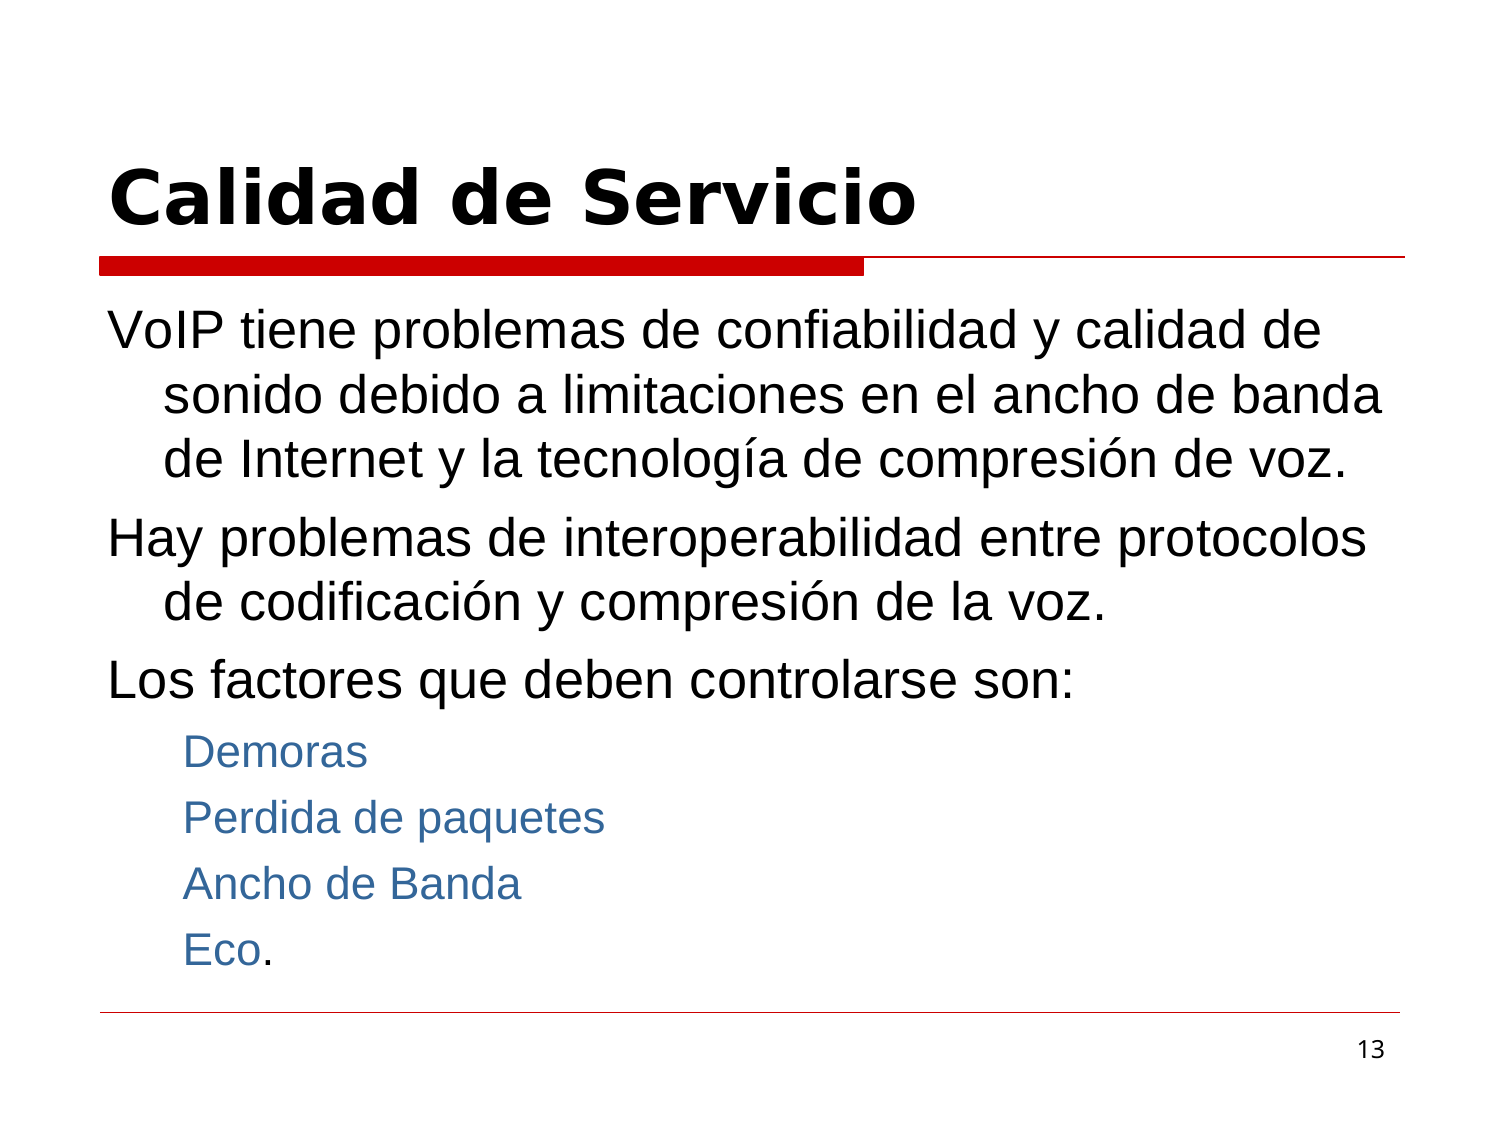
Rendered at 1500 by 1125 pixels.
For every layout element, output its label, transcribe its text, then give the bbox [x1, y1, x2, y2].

title Calidad de Servicio [94, 50, 1407, 250]
list VoIP tiene problemas de confiabilidad y calidad de sonido debido a limitaciones en el ancho de banda de Internet y la tecnología de compresión de voz. Hay problemas de interoperabilidad entre protocolos de codificación y compresión de la voz. Los factores que deben controlarse son: Demoras Perdida de paquetes Ancho de Banda Eco. [92, 287, 1406, 988]
